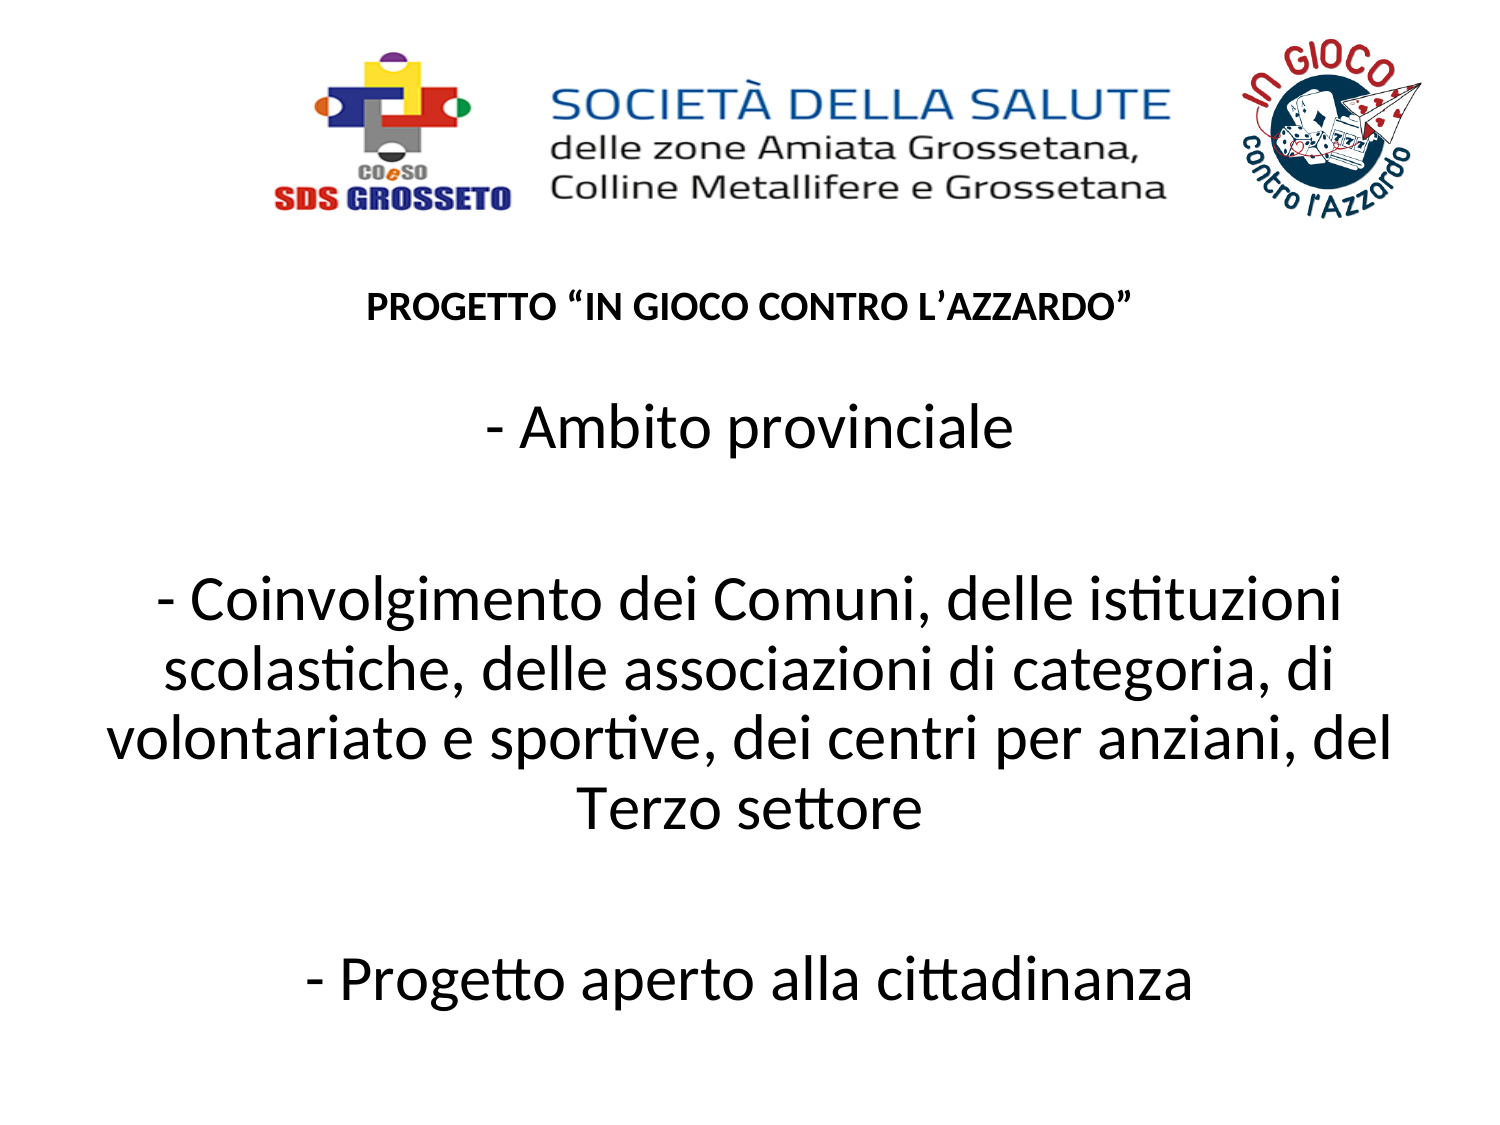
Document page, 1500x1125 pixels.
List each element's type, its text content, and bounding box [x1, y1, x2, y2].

text_box - Ambito provinciale - Coinvolgimento dei Comuni, delle istituzioni scolastiche, delle associazioni di categoria, di volontariato e sportive, dei centri per anziani, del Terzo settore - Progetto aperto alla cittadinanza [64, 385, 1436, 1071]
text_box PROGETTO “IN GIOCO CONTRO L’AZZARDO” [112, 231, 1388, 327]
picture [1222, 18, 1443, 240]
picture [265, 42, 1194, 221]
